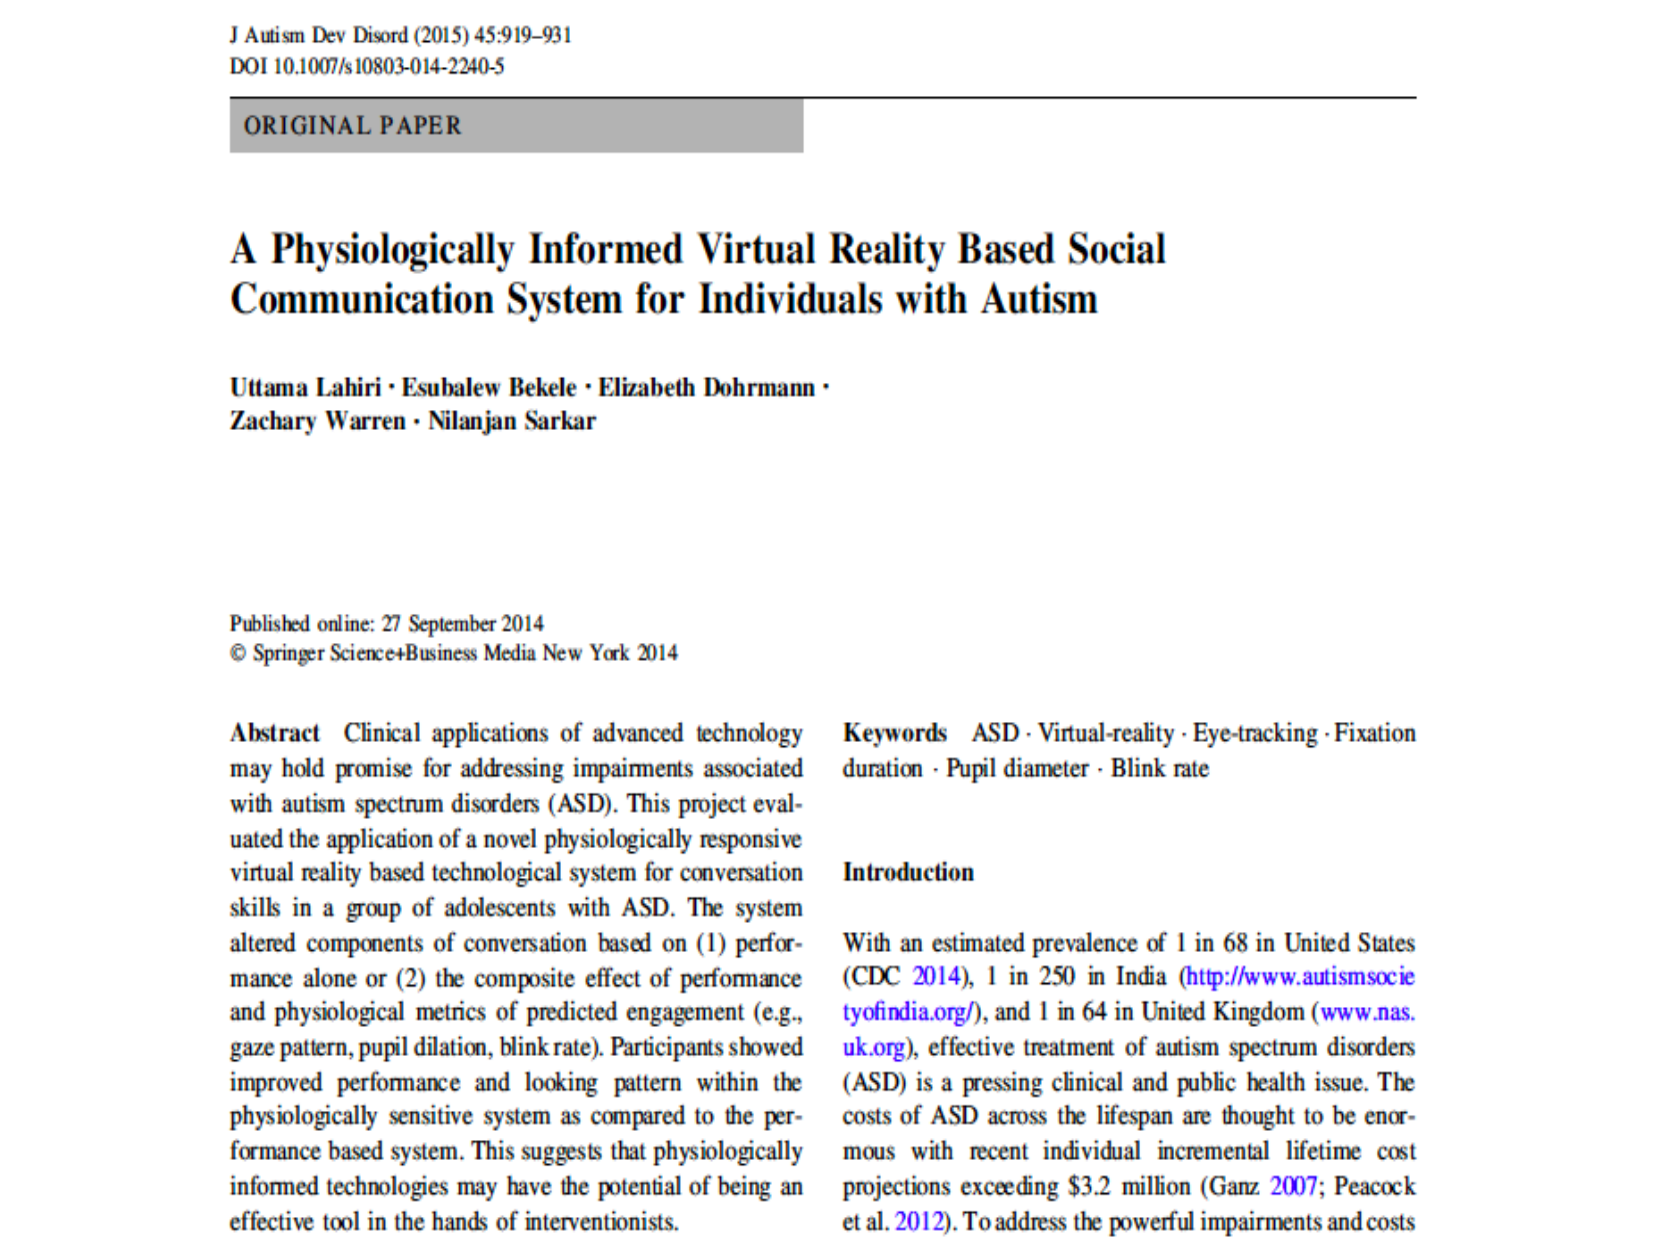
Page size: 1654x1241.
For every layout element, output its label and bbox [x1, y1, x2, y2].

picture [225, 14, 1426, 1241]
